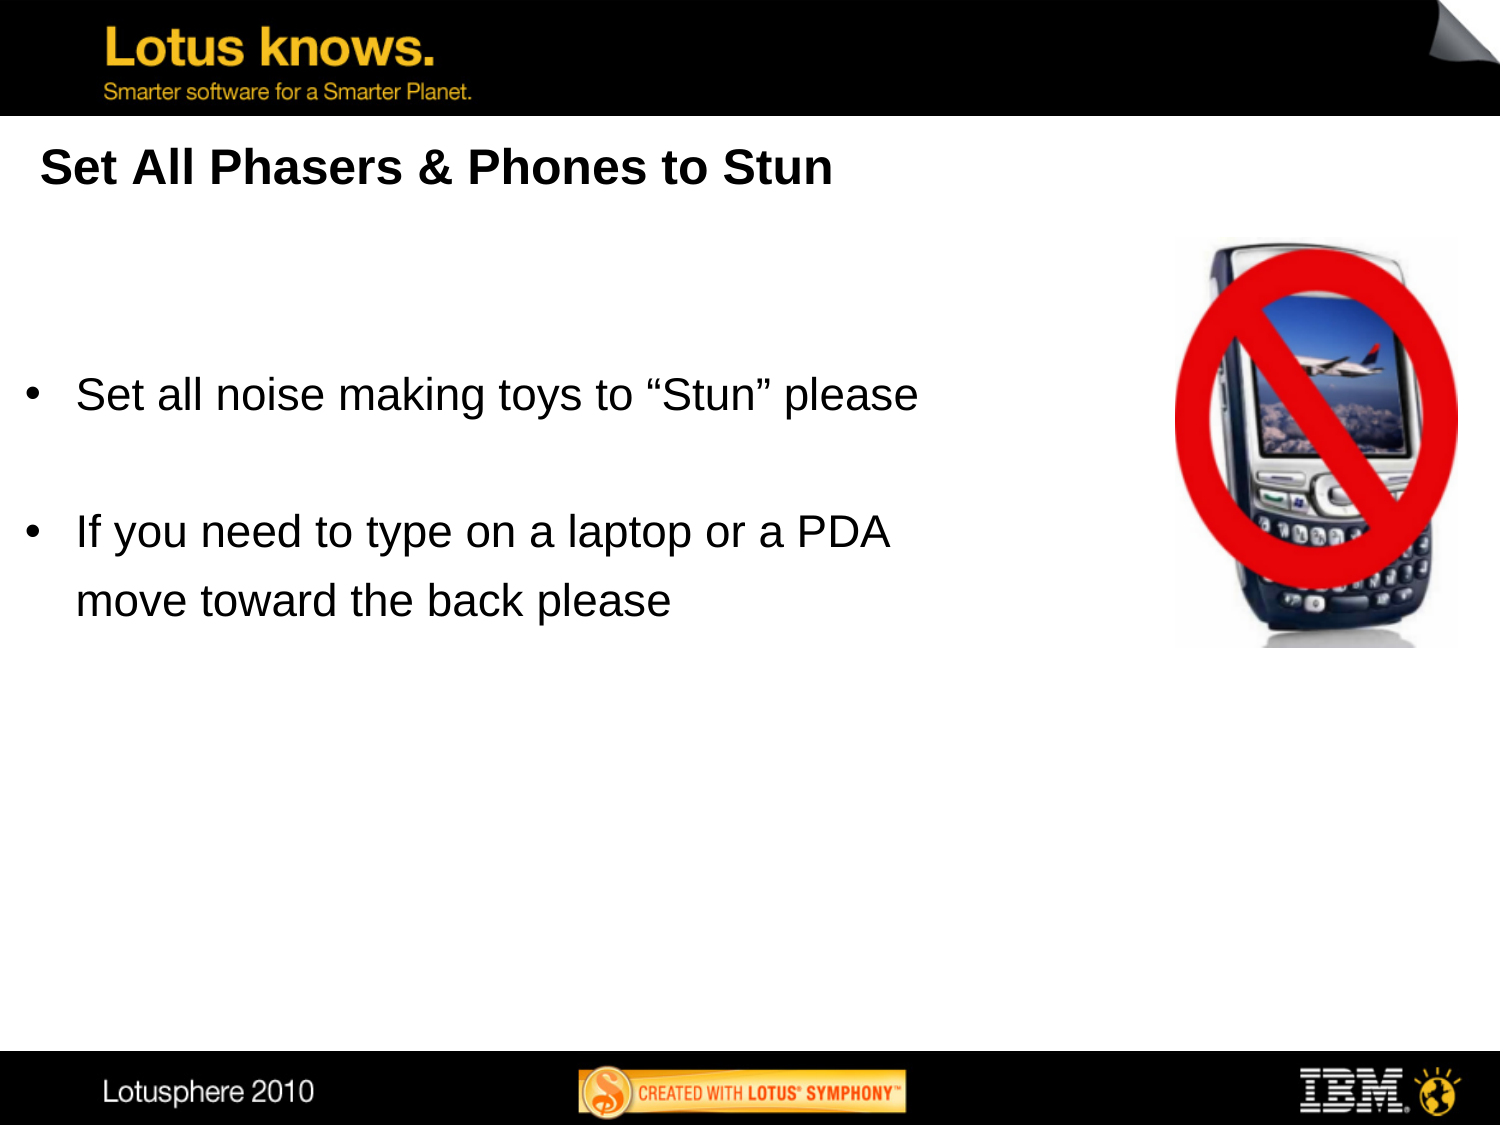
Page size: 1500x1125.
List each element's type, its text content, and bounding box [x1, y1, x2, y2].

list Set all noise making toys to “Stun” please If you need to type on a laptop or a PDA move toward the back please [24, 224, 1488, 1026]
picture [1175, 237, 1458, 648]
title Set All Phasers & Phones to Stun [24, 117, 1476, 221]
picture [0, 0, 1500, 114]
picture [0, 1053, 1500, 1125]
